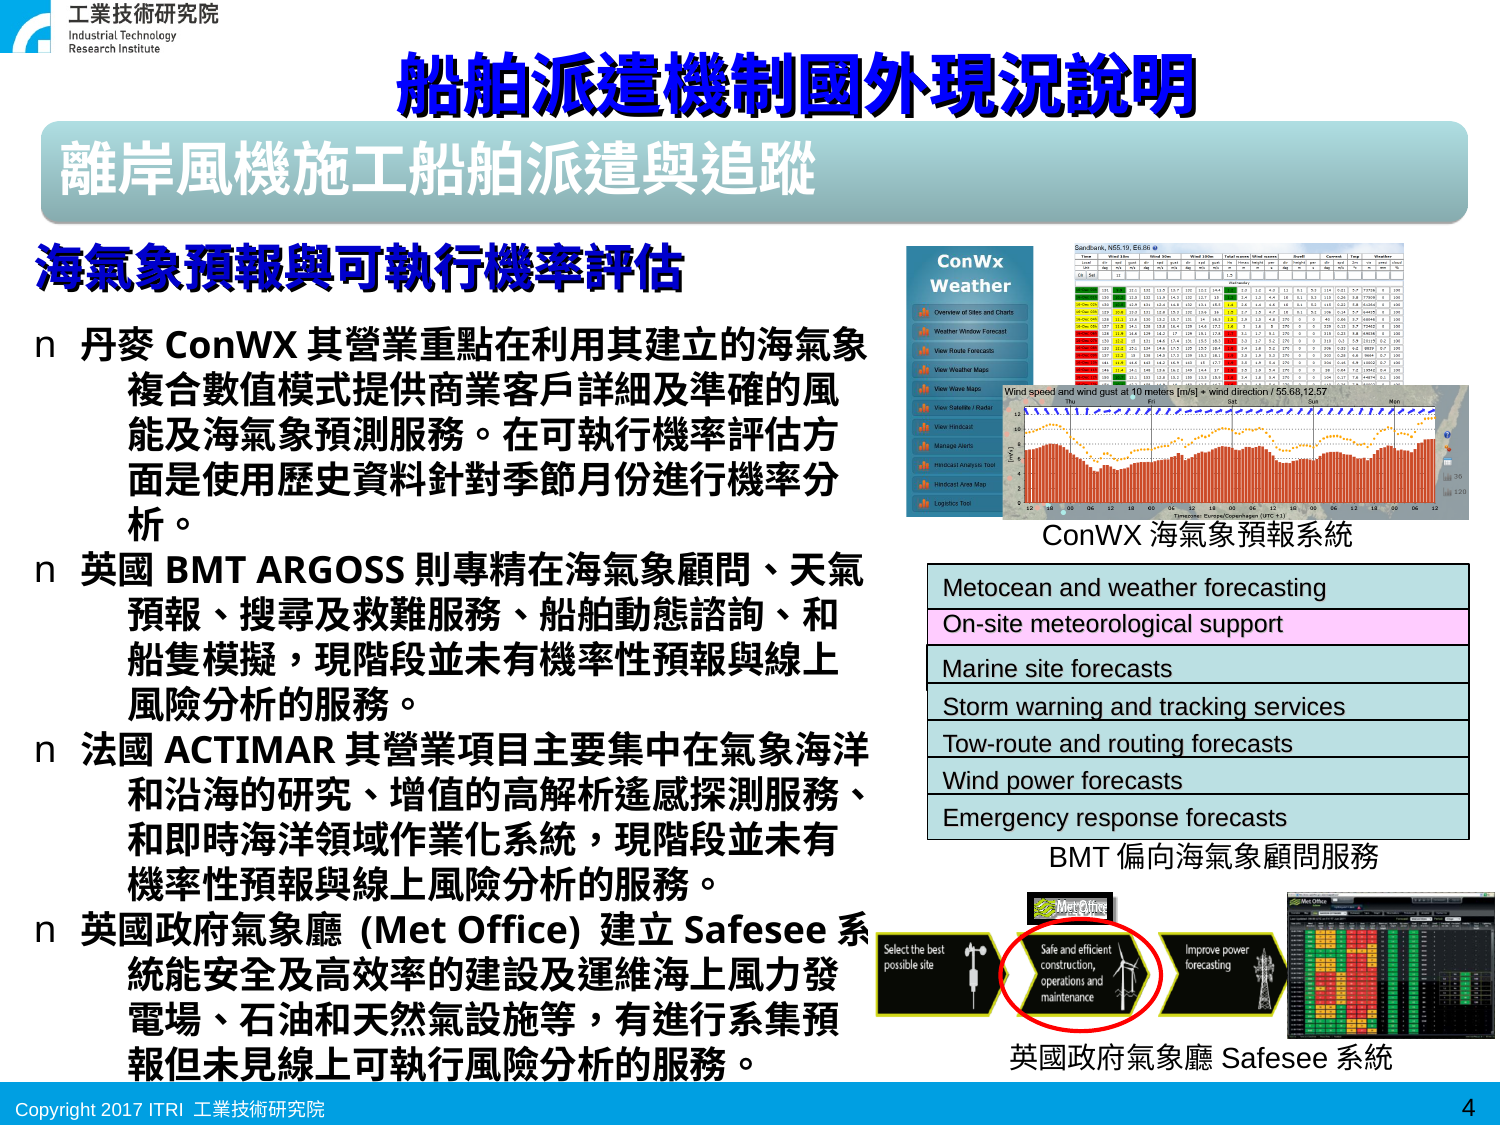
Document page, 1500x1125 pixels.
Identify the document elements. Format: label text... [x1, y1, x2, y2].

text_box 離岸風機施工船舶派遣與追蹤 [41, 121, 1468, 222]
text_box 英國政府氣象廳Safesee系統 [994, 1031, 1398, 1083]
text_box Emergency response forecasts [927, 794, 1470, 840]
text_box Metocean and weather forecasting [927, 563, 1470, 610]
text_box BMT偏向海氣象顧問服務 [1033, 831, 1391, 882]
text_box 海氣象預報與可執行機率評估 丹麥ConWX其營業重點在利用其建立的海氣象複合數值模式提供商業客戶詳細及準確的風能及海氣象預測服務。在可執行機率評估方面是使用歷史資料針對季節月份進行機率分析。 英國BMT ARGOSS則專精在海氣象顧問、天氣預報、搜尋及救難服務、船舶動態諮詢、和船隻模擬，現階段並未有機率性預報與線上風險分析的服務。 法國ACTIMAR其營業項目主要集中在氣象海洋和沿海的研究、增值的高解析遙感探測服務、和即時海洋領域作業化系統，現階段並未有機率性預報與線上風險分析的服務。 英國政府氣象廳 (Met Office) 建立Safesee系統能安全及高效率的建設及運維海上風力發電場、石油和天然氣設施等，有進行系集預報但未見線上可執行風險分析的服務。 [19, 228, 892, 1125]
text_box Storm warning and tracking services [927, 682, 1470, 719]
text_box ConWX海氣象預報系統 [1026, 508, 1365, 560]
text_box 船舶派遣機制國外現況說明 [86, 34, 1500, 114]
picture [1126, 893, 1495, 1039]
picture [1003, 925, 1158, 1021]
text_box Wind power forecasts [927, 757, 1470, 793]
text_box Tow-route and routing forecasts [927, 720, 1470, 756]
text_box On-site meteorological support [927, 610, 1470, 644]
picture [1033, 898, 1108, 920]
text_box Marine site forecasts [926, 645, 1469, 691]
picture [868, 925, 1036, 1021]
picture [906, 243, 1469, 520]
